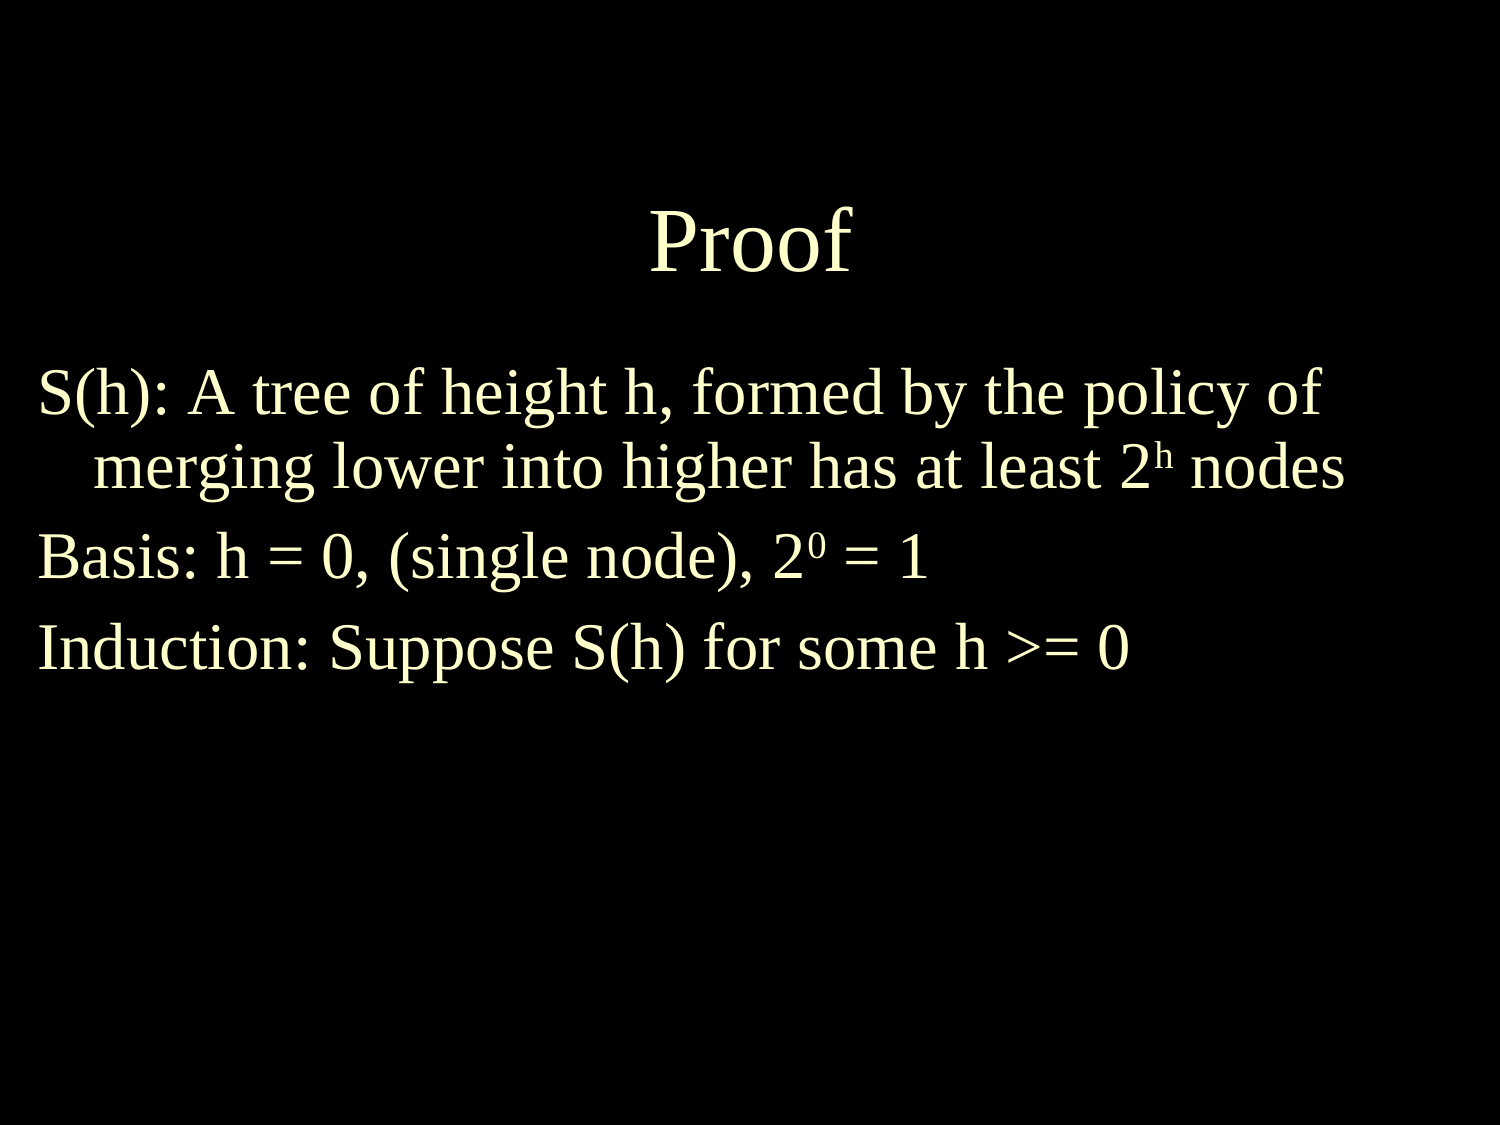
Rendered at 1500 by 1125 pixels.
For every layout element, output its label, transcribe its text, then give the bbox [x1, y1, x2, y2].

list S(h): A tree of height h, formed by the policy of merging lower into higher has at least 2h nodes Basis: h = 0, (single node), 20 = 1 Induction: Suppose S(h) for some h >= 0 [22, 347, 1482, 1026]
title Proof [22, 145, 1480, 336]
